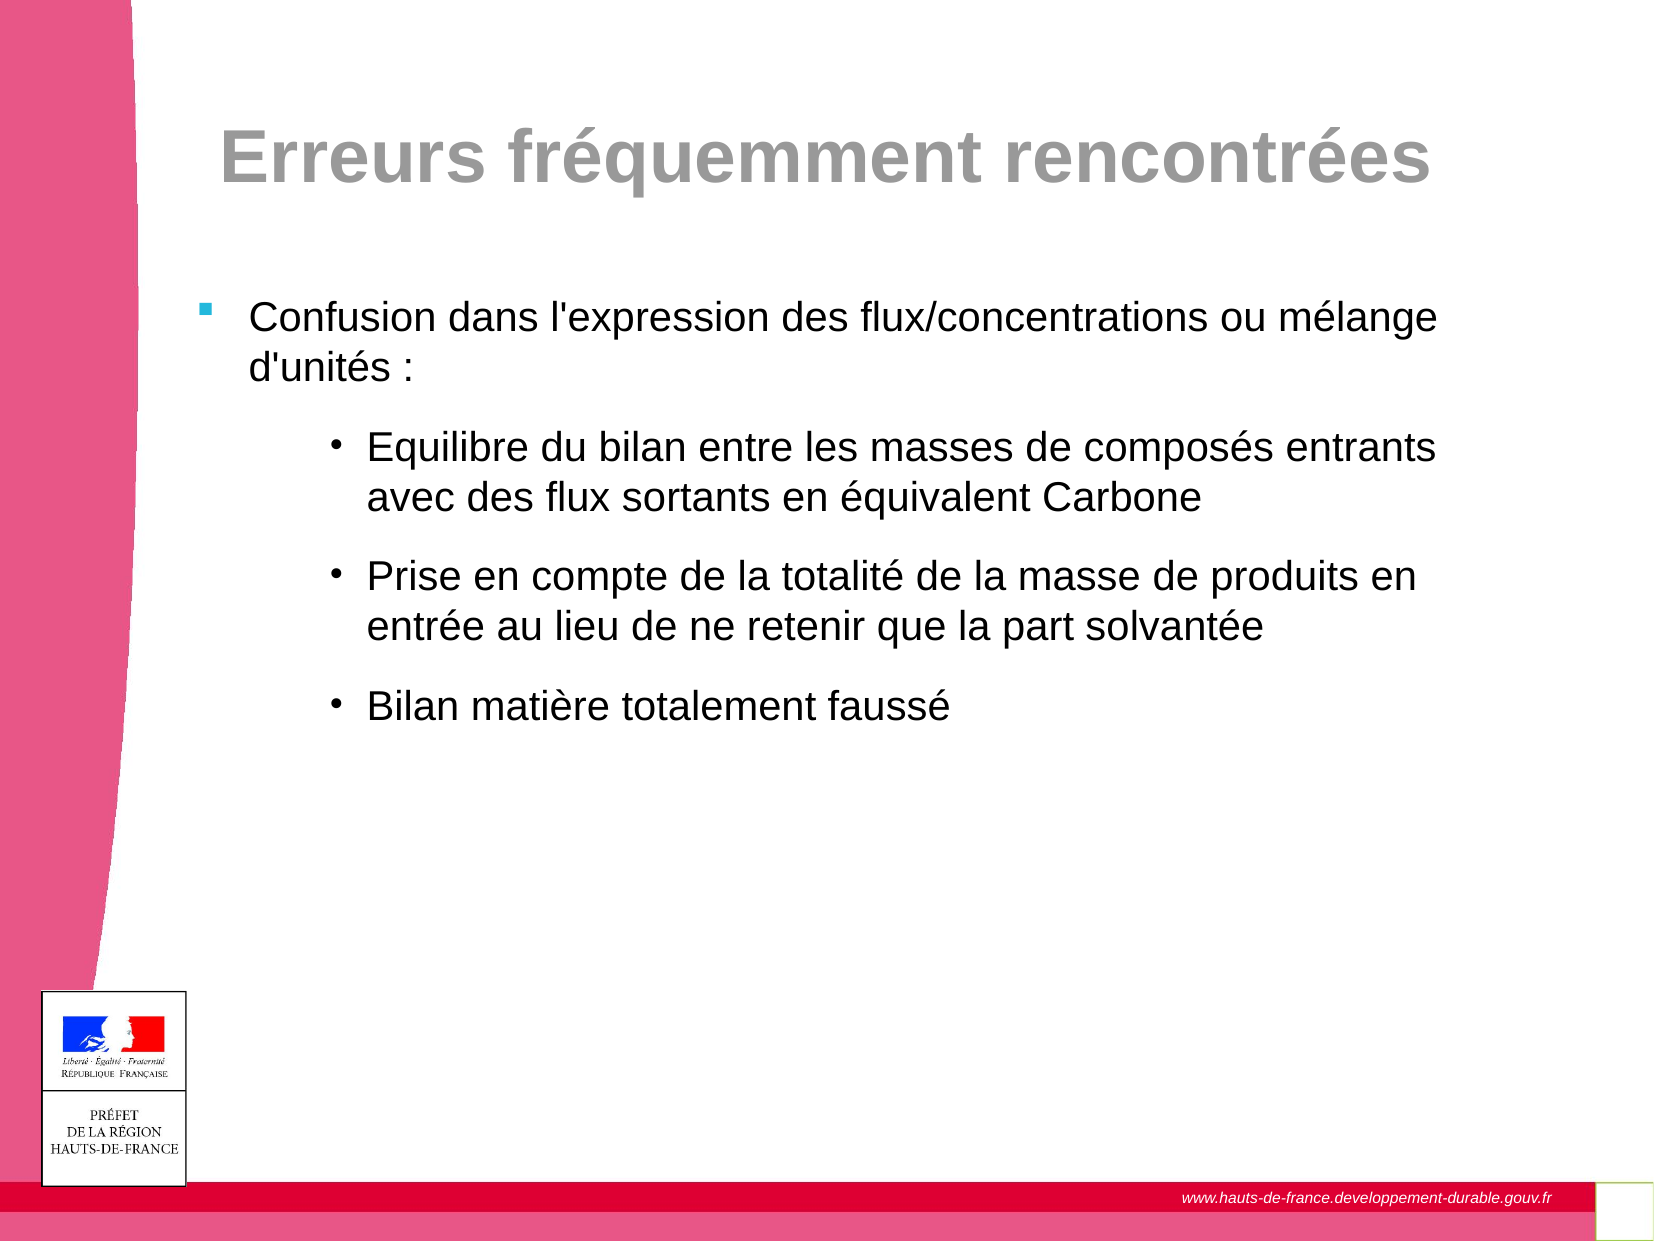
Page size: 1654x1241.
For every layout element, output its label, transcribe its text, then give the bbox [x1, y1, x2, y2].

text_box Confusion dans l'expression des flux/concentrations ou mélange d'unités : Equilibre du bilan entre les masses de composés entrants avec des flux sortants en équivalent Carbone Prise en compte de la totalité de la masse de produits en entrée au lieu de ne retenir que la part solvantée Bilan matière totalement faussé [179, 290, 1509, 1164]
text_box Erreurs fréquemment rencontrées [82, 49, 1571, 257]
picture [0, 0, 1654, 1241]
